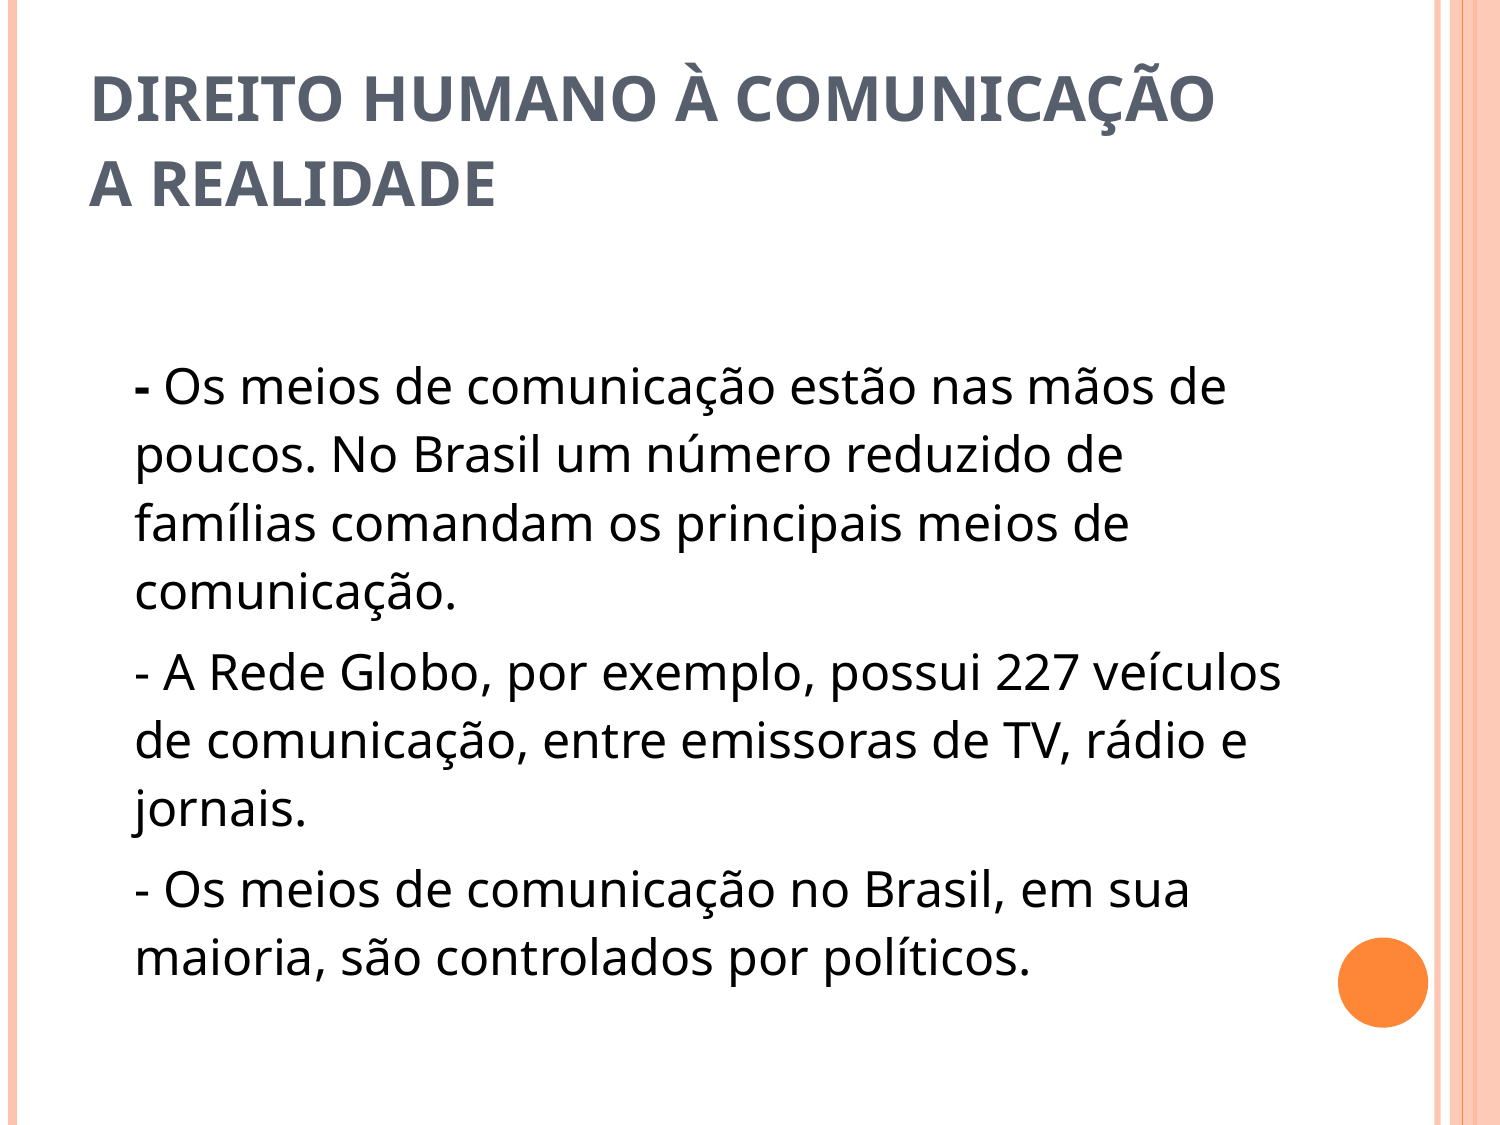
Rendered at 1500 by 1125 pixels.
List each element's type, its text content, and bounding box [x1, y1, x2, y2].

title DIREITO HUMANO À COMUNICAÇÃO A REALIDADE [74, 0, 1300, 233]
list - Os meios de comunicação estão nas mãos de poucos. No Brasil um número reduzido de famílias comandam os principais meios de comunicação. - A Rede Globo, por exemplo, possui 227 veículos de comunicação, entre emissoras de TV, rádio e jornais. - Os meios de comunicação no Brasil, em sua maioria, são controlados por políticos. [74, 262, 1300, 1063]
